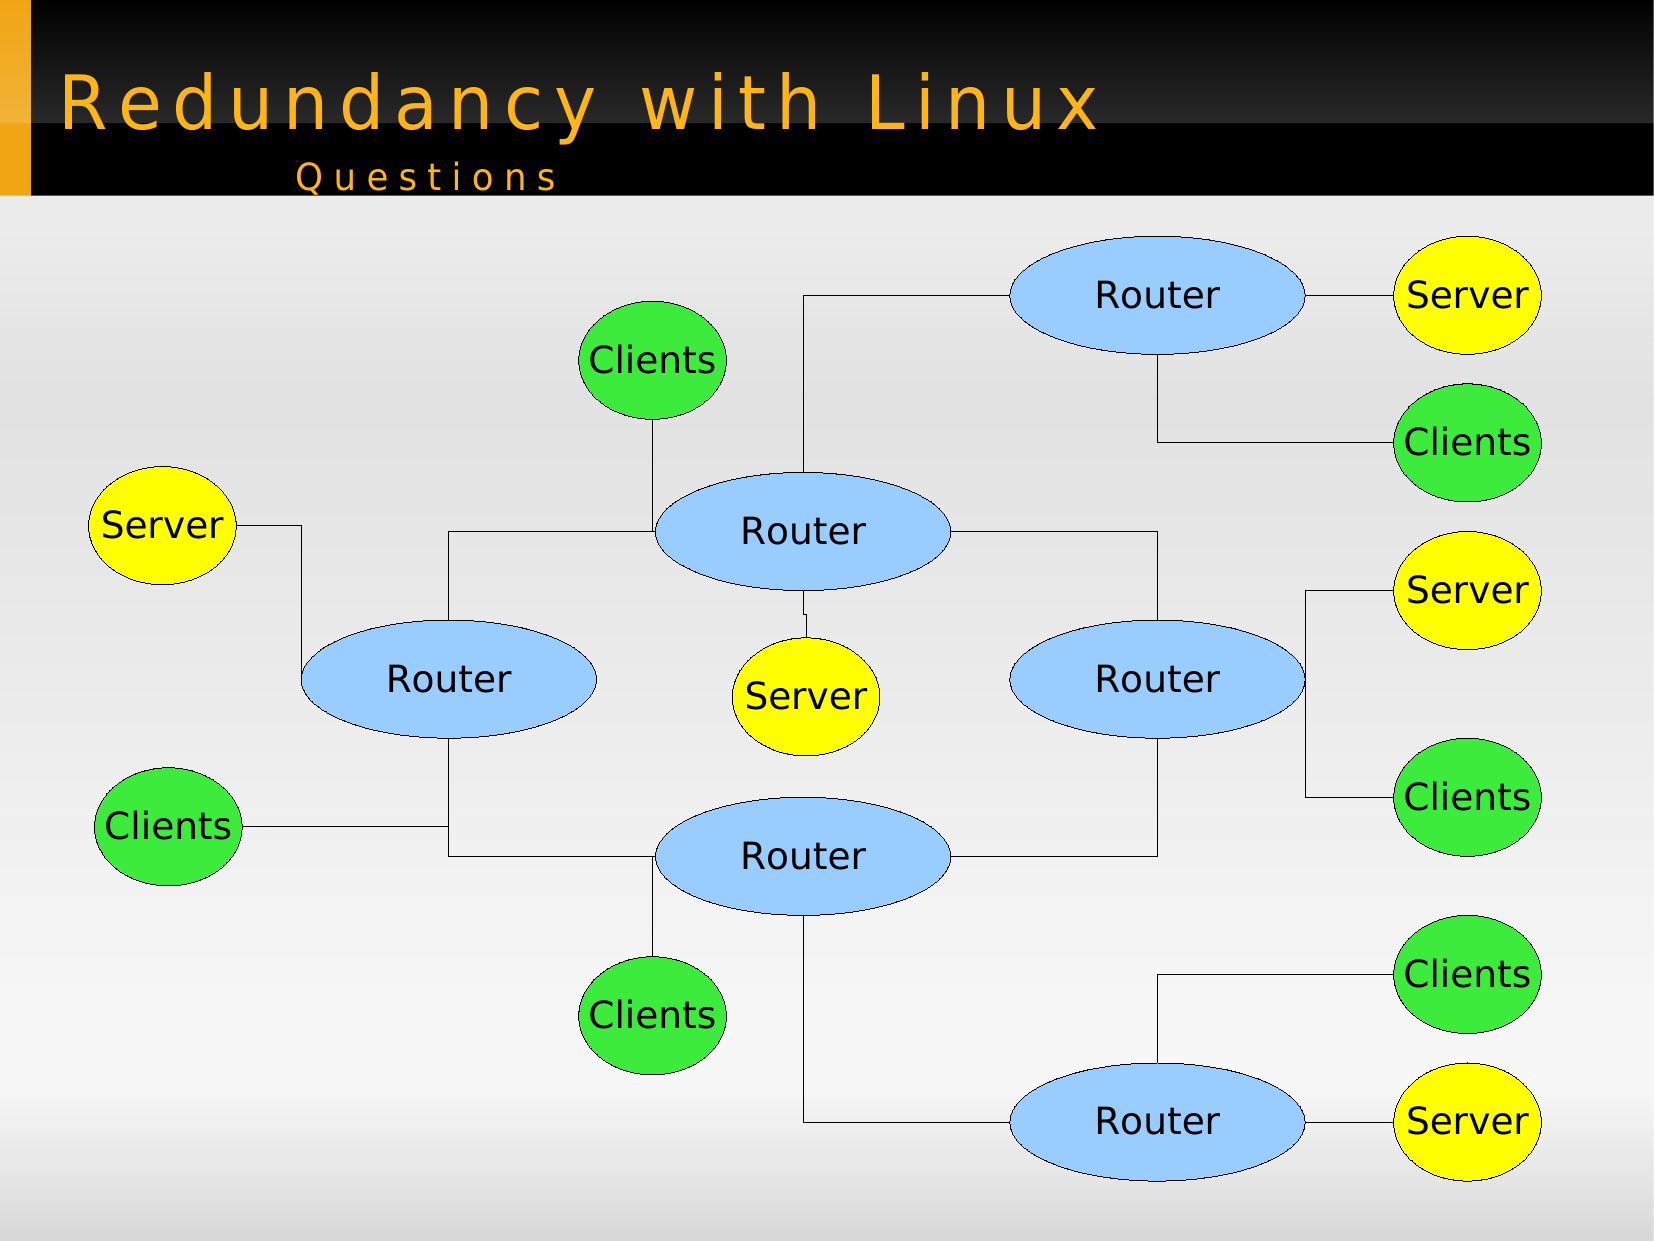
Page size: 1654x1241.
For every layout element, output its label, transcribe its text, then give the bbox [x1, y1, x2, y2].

text_box Router [1009, 236, 1306, 355]
text_box Clients [94, 767, 243, 886]
text_box Router [655, 797, 951, 916]
title Questions [295, 118, 1063, 237]
text_box Router [1009, 620, 1305, 739]
text_box Router [302, 620, 597, 739]
text_box Router [1009, 1062, 1306, 1182]
title Redundancy with Linux [59, 29, 1270, 178]
text_box Clients [578, 956, 727, 1075]
picture [0, 0, 1654, 1241]
text_box Clients [578, 301, 727, 420]
text_box Clients [1393, 738, 1542, 857]
text_box Server [1393, 236, 1542, 355]
text_box Server [88, 466, 237, 585]
text_box Router [655, 472, 951, 591]
text_box Server [1393, 1062, 1542, 1182]
text_box Server [1393, 531, 1542, 650]
text_box Clients [1393, 383, 1542, 502]
text_box Clients [1393, 915, 1542, 1034]
text_box Server [732, 637, 880, 756]
